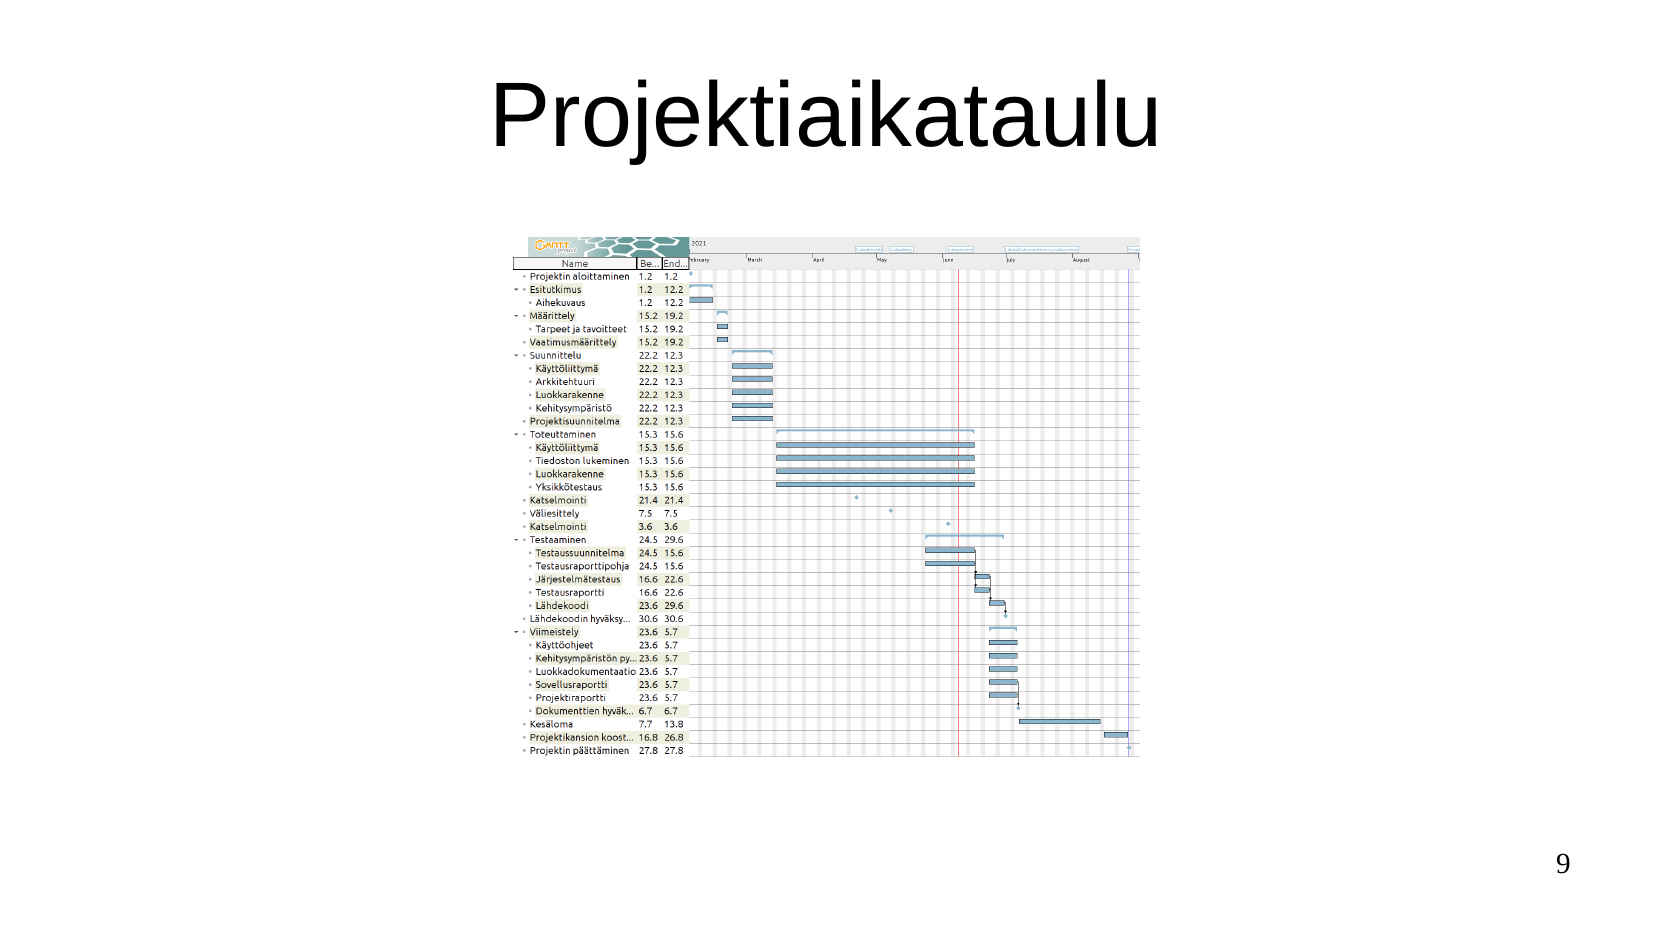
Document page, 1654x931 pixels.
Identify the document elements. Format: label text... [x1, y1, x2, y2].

picture [513, 217, 1140, 758]
title Projektiaikataulu [82, 37, 1571, 193]
